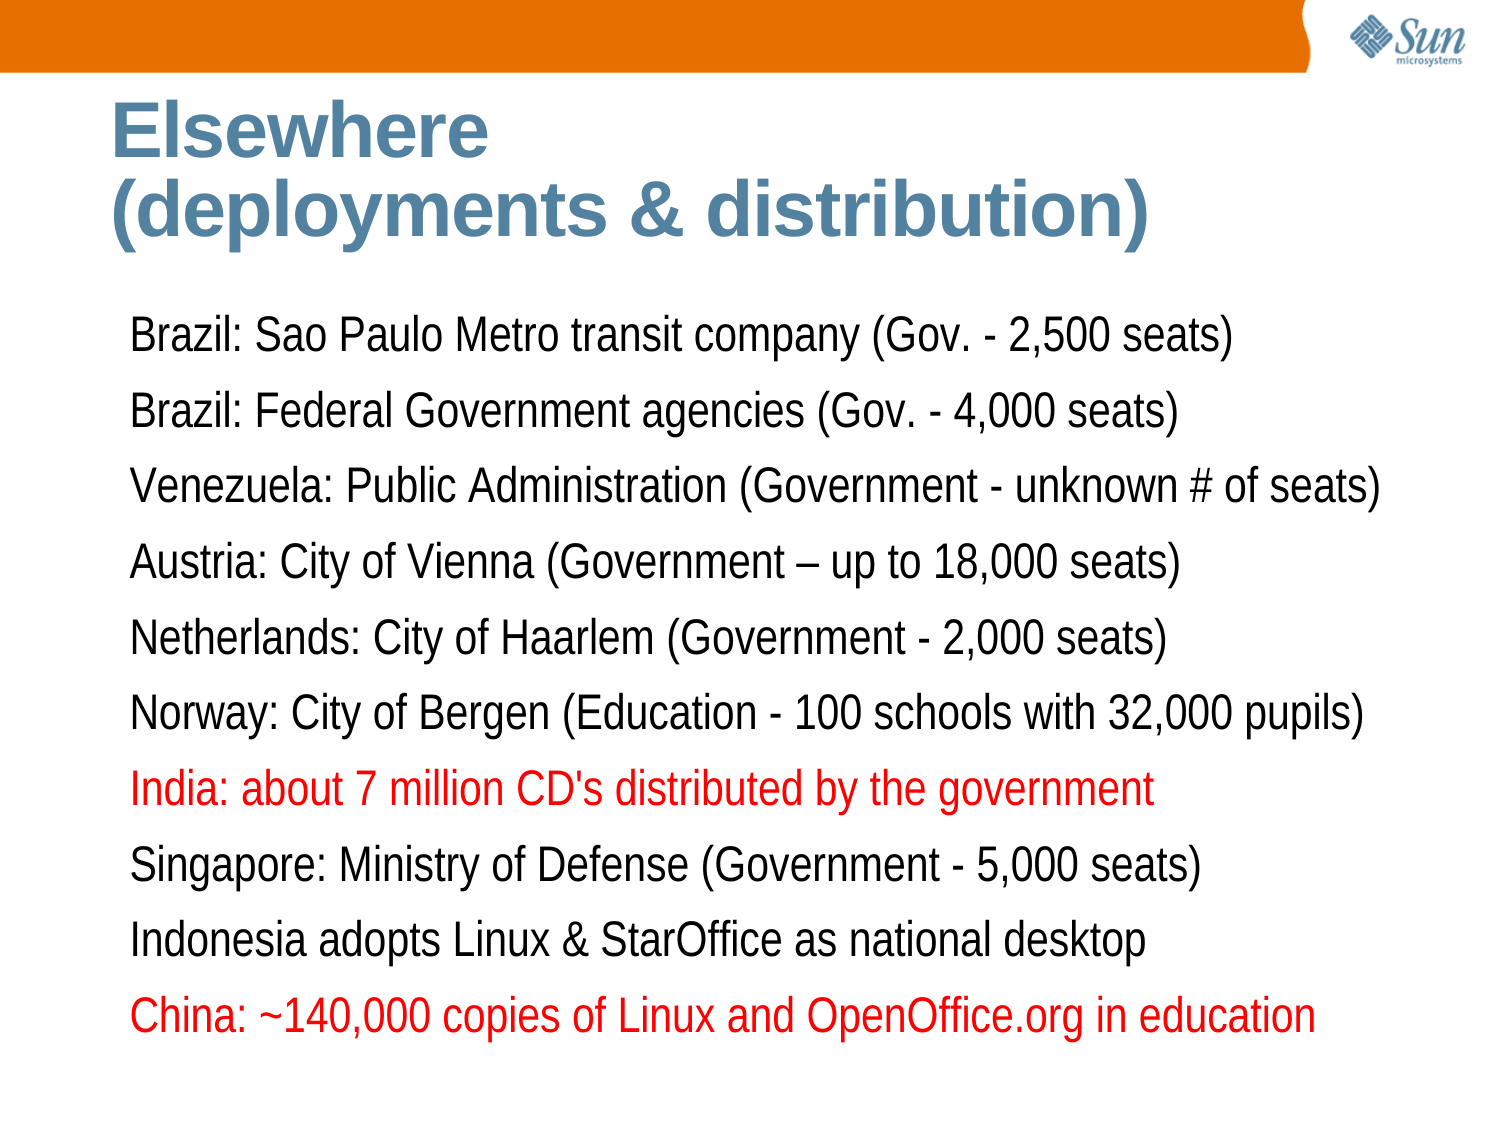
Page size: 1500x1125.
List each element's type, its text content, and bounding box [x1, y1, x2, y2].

list Brazil: Sao Paulo Metro transit company (Gov. - 2,500 seats) Brazil: Federal Government agencies (Gov. - 4,000 seats) Venezuela: Public Administration (Government - unknown # of seats) Austria: City of Vienna (Government – up to 18,000 seats) Netherlands: City of Haarlem (Government - 2,000 seats) Norway: City of Bergen (Education - 100 schools with 32,000 pupils) India: about 7 million CD's distributed by the government Singapore: Ministry of Defense (Government - 5,000 seats) Indonesia adopts Linux & StarOffice as national desktop China: ~140,000 copies of Linux and OpenOffice.org in education [110, 312, 1472, 1045]
title Elsewhere (deployments & distribution) [110, 93, 1392, 290]
picture [0, 0, 1500, 75]
